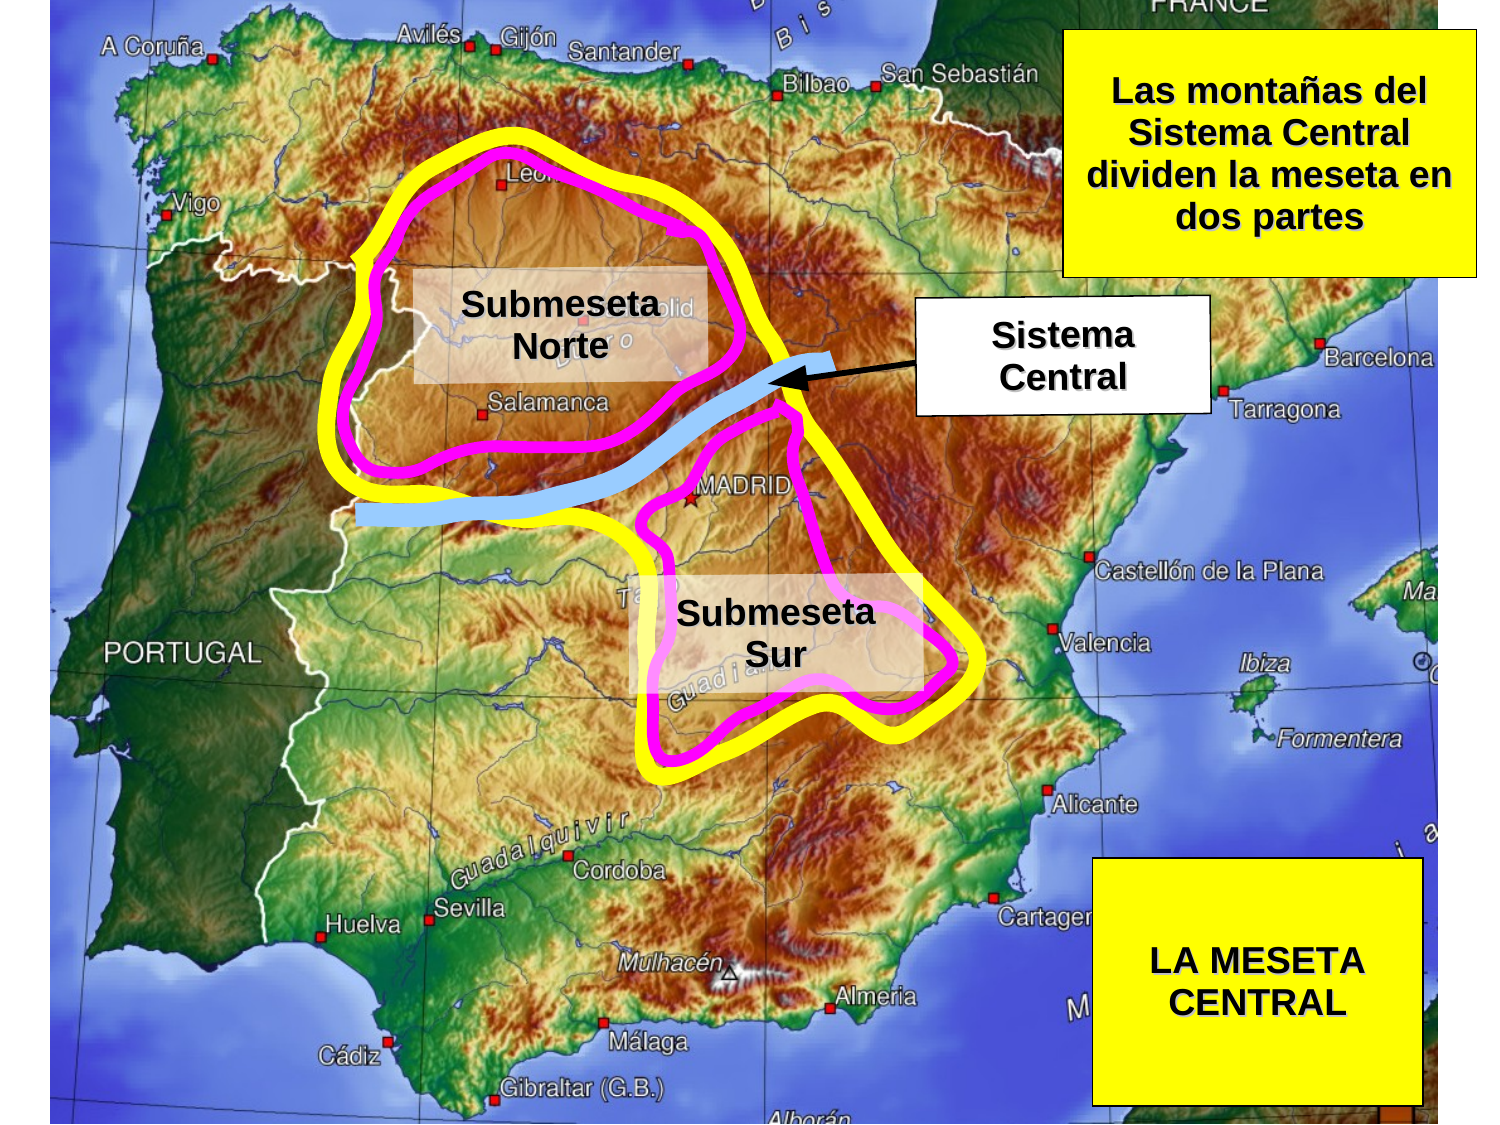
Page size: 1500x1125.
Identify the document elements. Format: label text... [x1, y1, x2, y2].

text_box LA MESETA CENTRAL [1092, 857, 1424, 1106]
picture [50, 0, 1438, 1124]
text_box Las montañas del Sistema Central dividen la meseta en dos partes [1062, 29, 1477, 278]
text_box Sistema Central [915, 295, 1212, 417]
text_box Submeseta Norte [412, 265, 709, 385]
text_box Submeseta Sur [628, 572, 924, 694]
